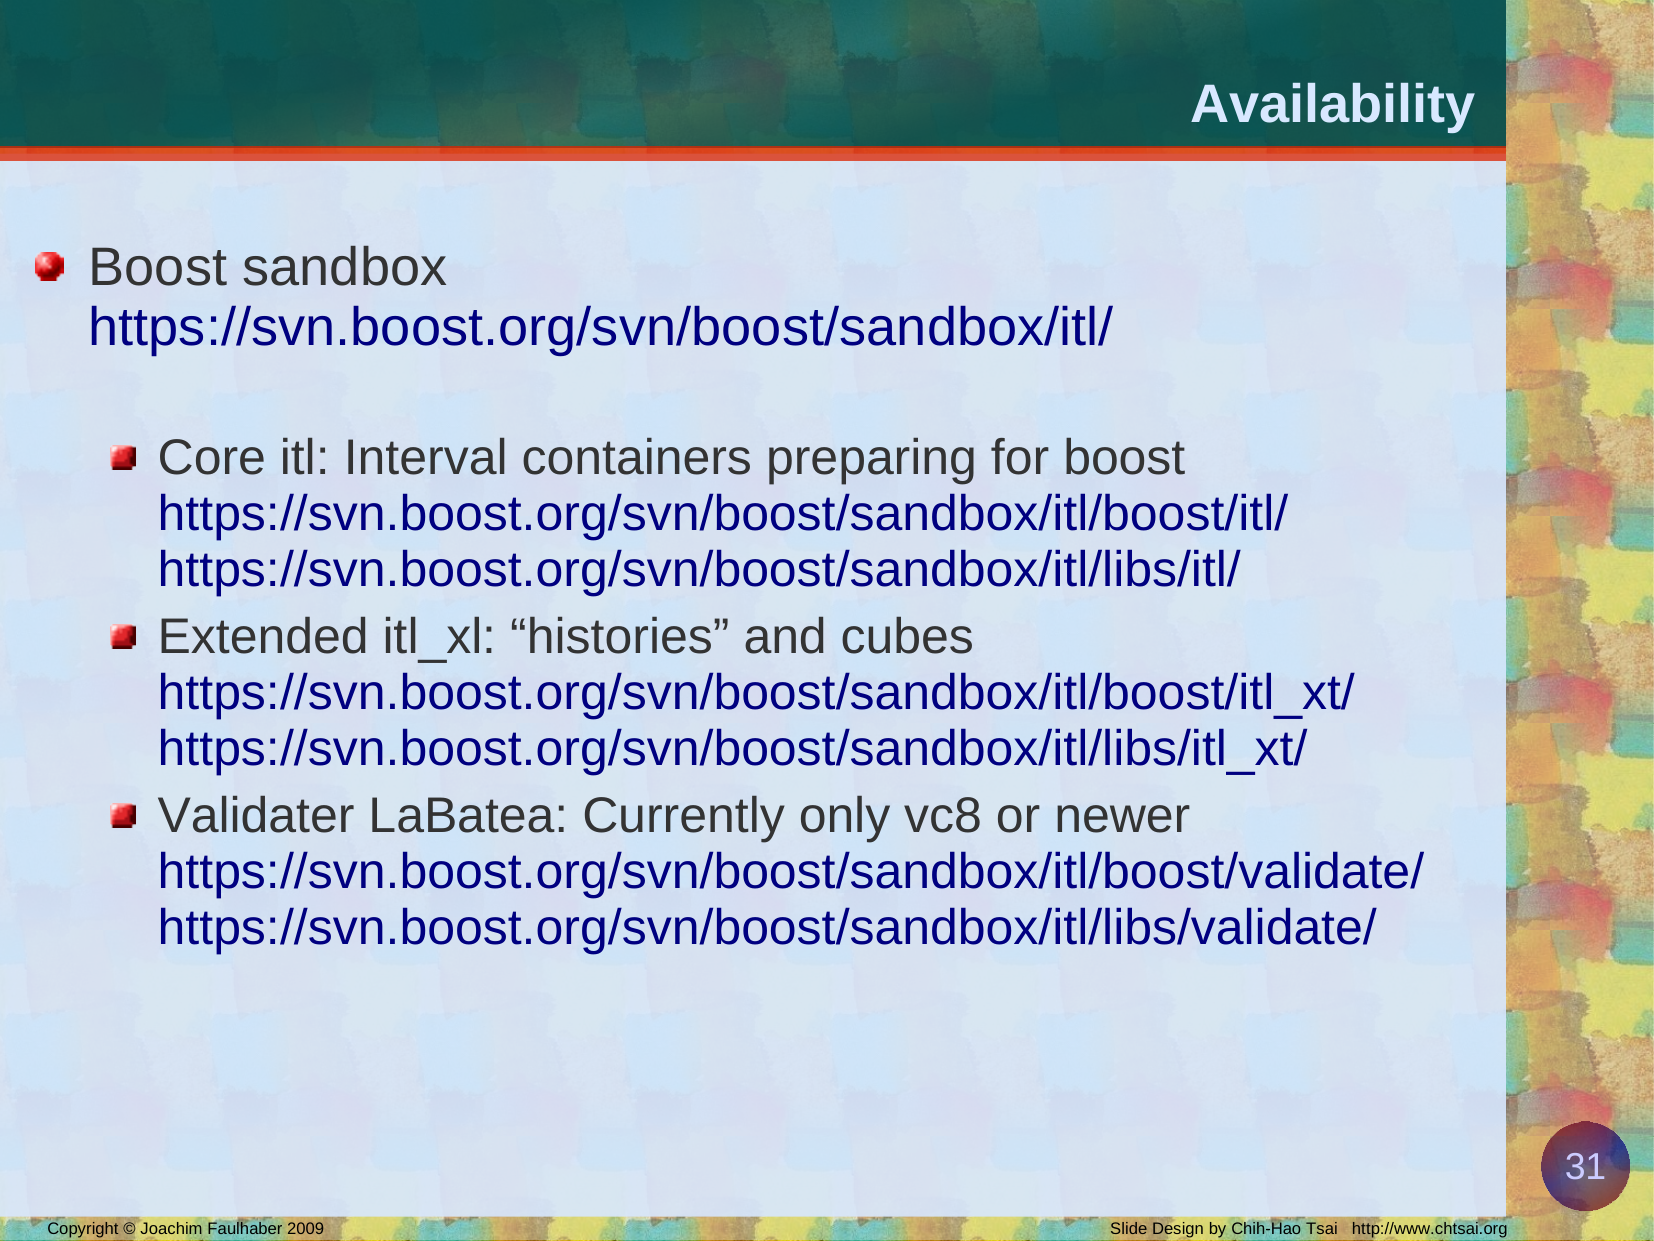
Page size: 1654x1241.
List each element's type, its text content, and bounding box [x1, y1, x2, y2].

title Availability [29, 59, 1477, 148]
list Boost sandbox https://svn.boost.org/svn/boost/sandbox/itl/ Core itl: Interval containers preparing for boost https://svn.boost.org/svn/boost/sandbox/itl/boost/itl/ https://svn.boost.org/svn/boost/sandbox/itl/libs/itl/ Extended itl_xl: “histories” and cubes https://svn.boost.org/svn/boost/sandbox/itl/boost/itl_xt/ https://svn.boost.org/svn/boost/sandbox/itl/libs/itl_xt/ Validater LaBatea: Currently only vc8 or newer https://svn.boost.org/svn/boost/sandbox/itl/boost/validate/https://svn.boost.org/svn/boost/sandbox/itl/libs/validate/ [35, 236, 1477, 1182]
